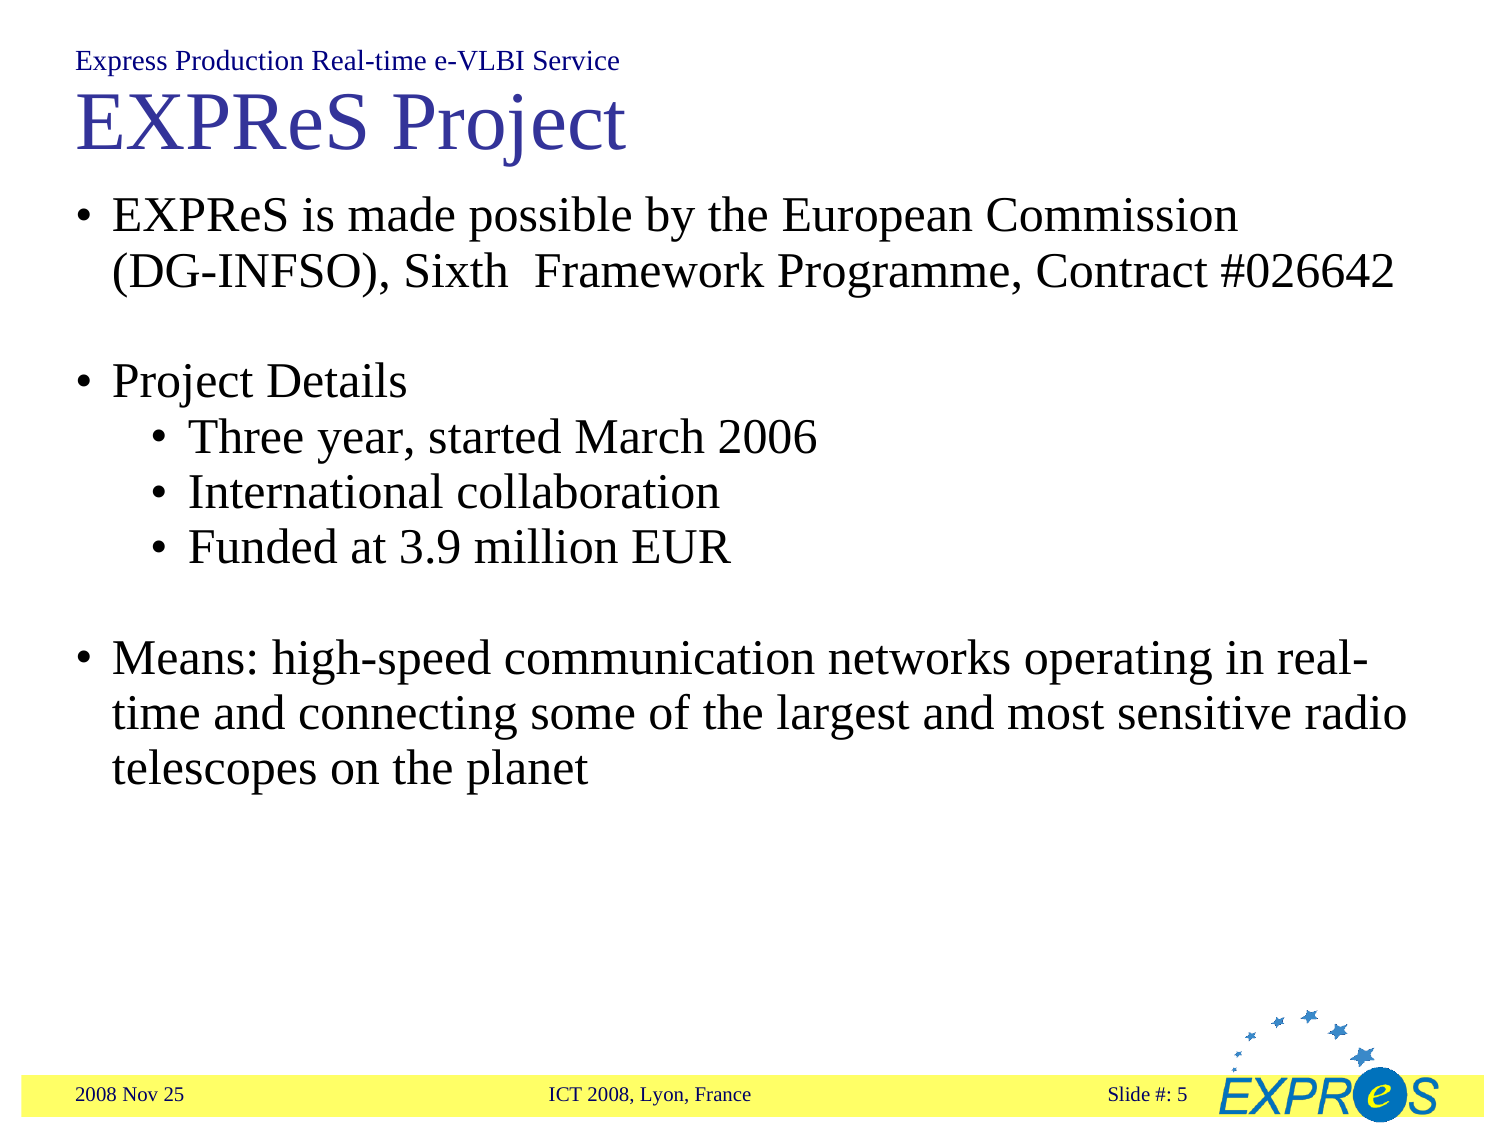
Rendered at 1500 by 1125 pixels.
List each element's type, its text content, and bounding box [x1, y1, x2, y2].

title EXPReS Project [75, 85, 1426, 172]
picture [21, 1006, 1500, 1125]
text_box Express Production Real-time e-VLBI Service [75, 37, 1426, 85]
list EXPReS is made possible by the European Commission (DG-INFSO), Sixth Framework Programme, Contract #026642 Project Details Three year, started March 2006 International collaboration Funded at 3.9 million EUR Means: high-speed communication networks operating in real-time and connecting some of the largest and most sensitive radio telescopes on the planet [75, 187, 1426, 1038]
